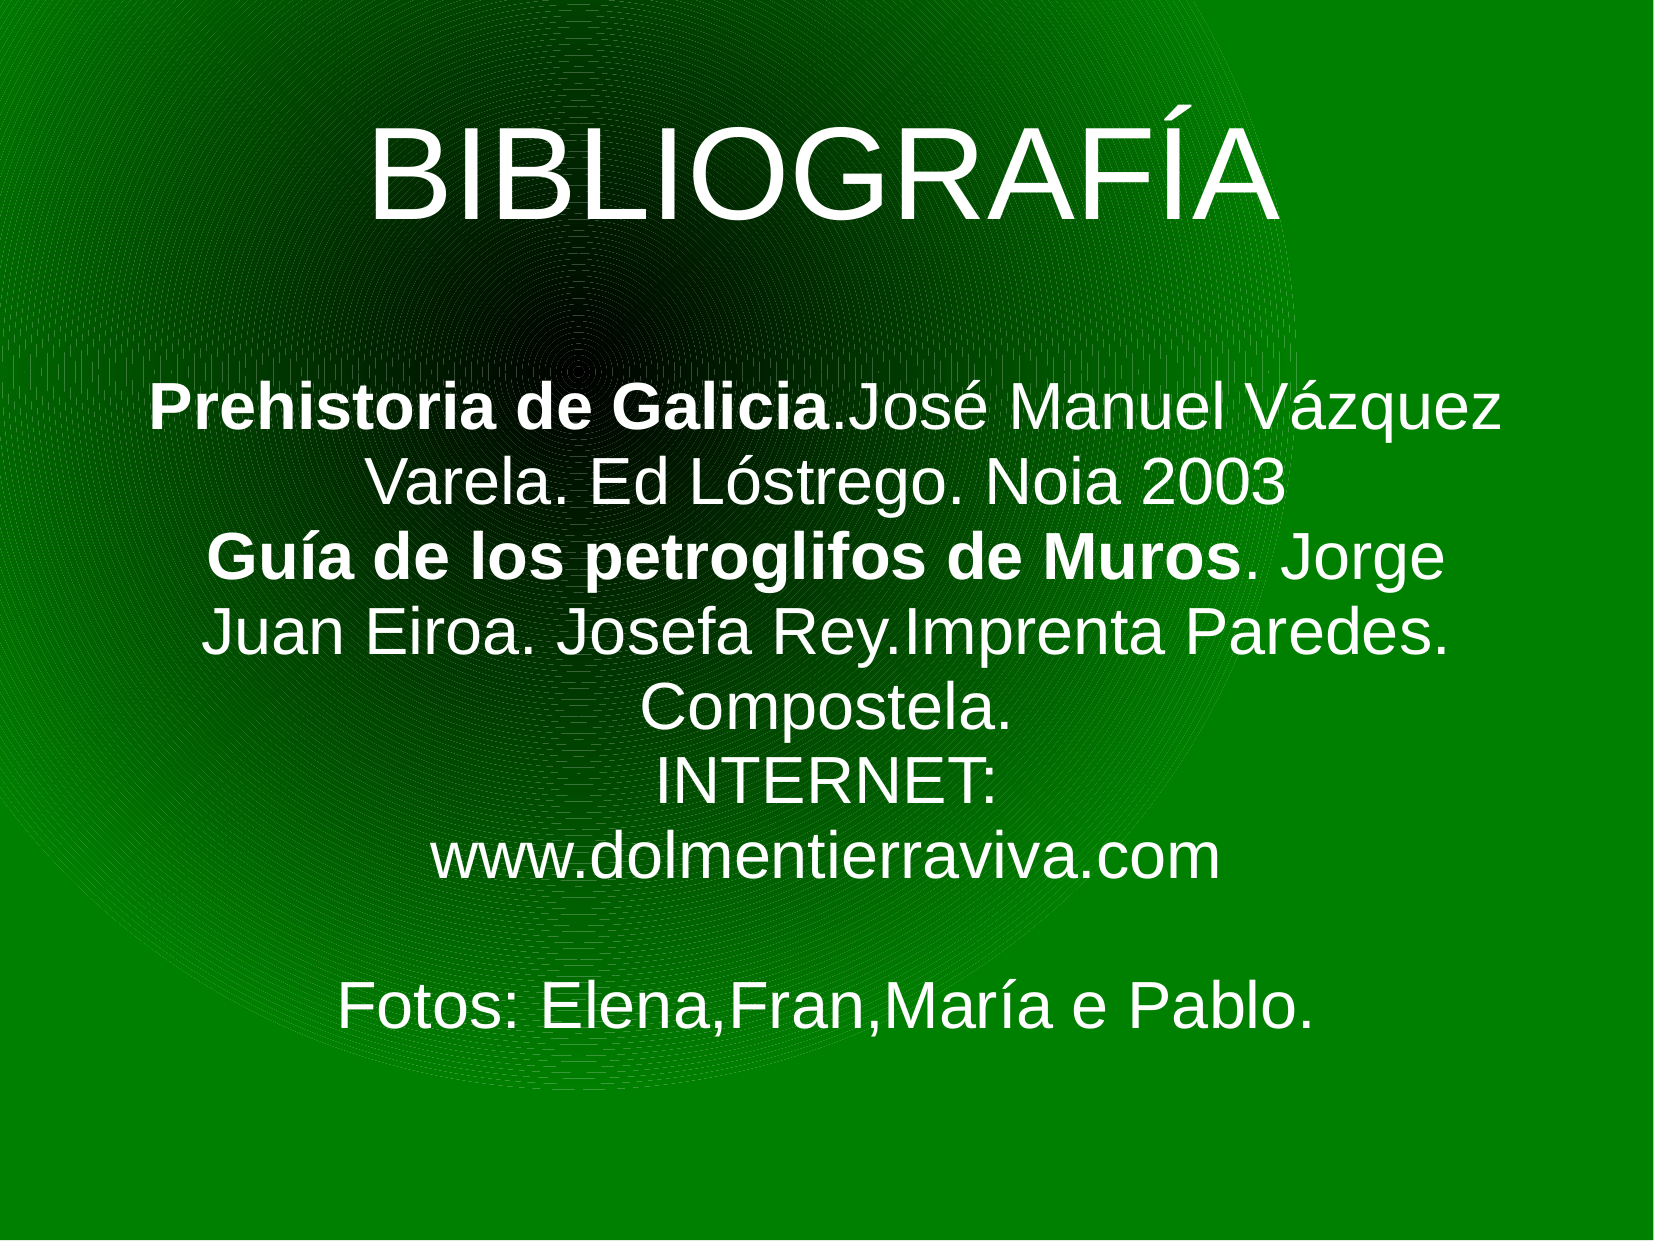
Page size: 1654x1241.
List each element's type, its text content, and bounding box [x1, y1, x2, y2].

subtitle Prehistoria de Galicia.José Manuel Vázquez Varela. Ed Lóstrego. Noia 2003 Guía de los petroglifos de Muros. Jorge Juan Eiroa. Josefa Rey.Imprenta Paredes. Compostela. INTERNET: www.dolmentierraviva.com Fotos: Elena,Fran,María e Pablo. [134, 306, 1519, 1106]
title BIBLIOGRAFÍA [78, 70, 1567, 278]
